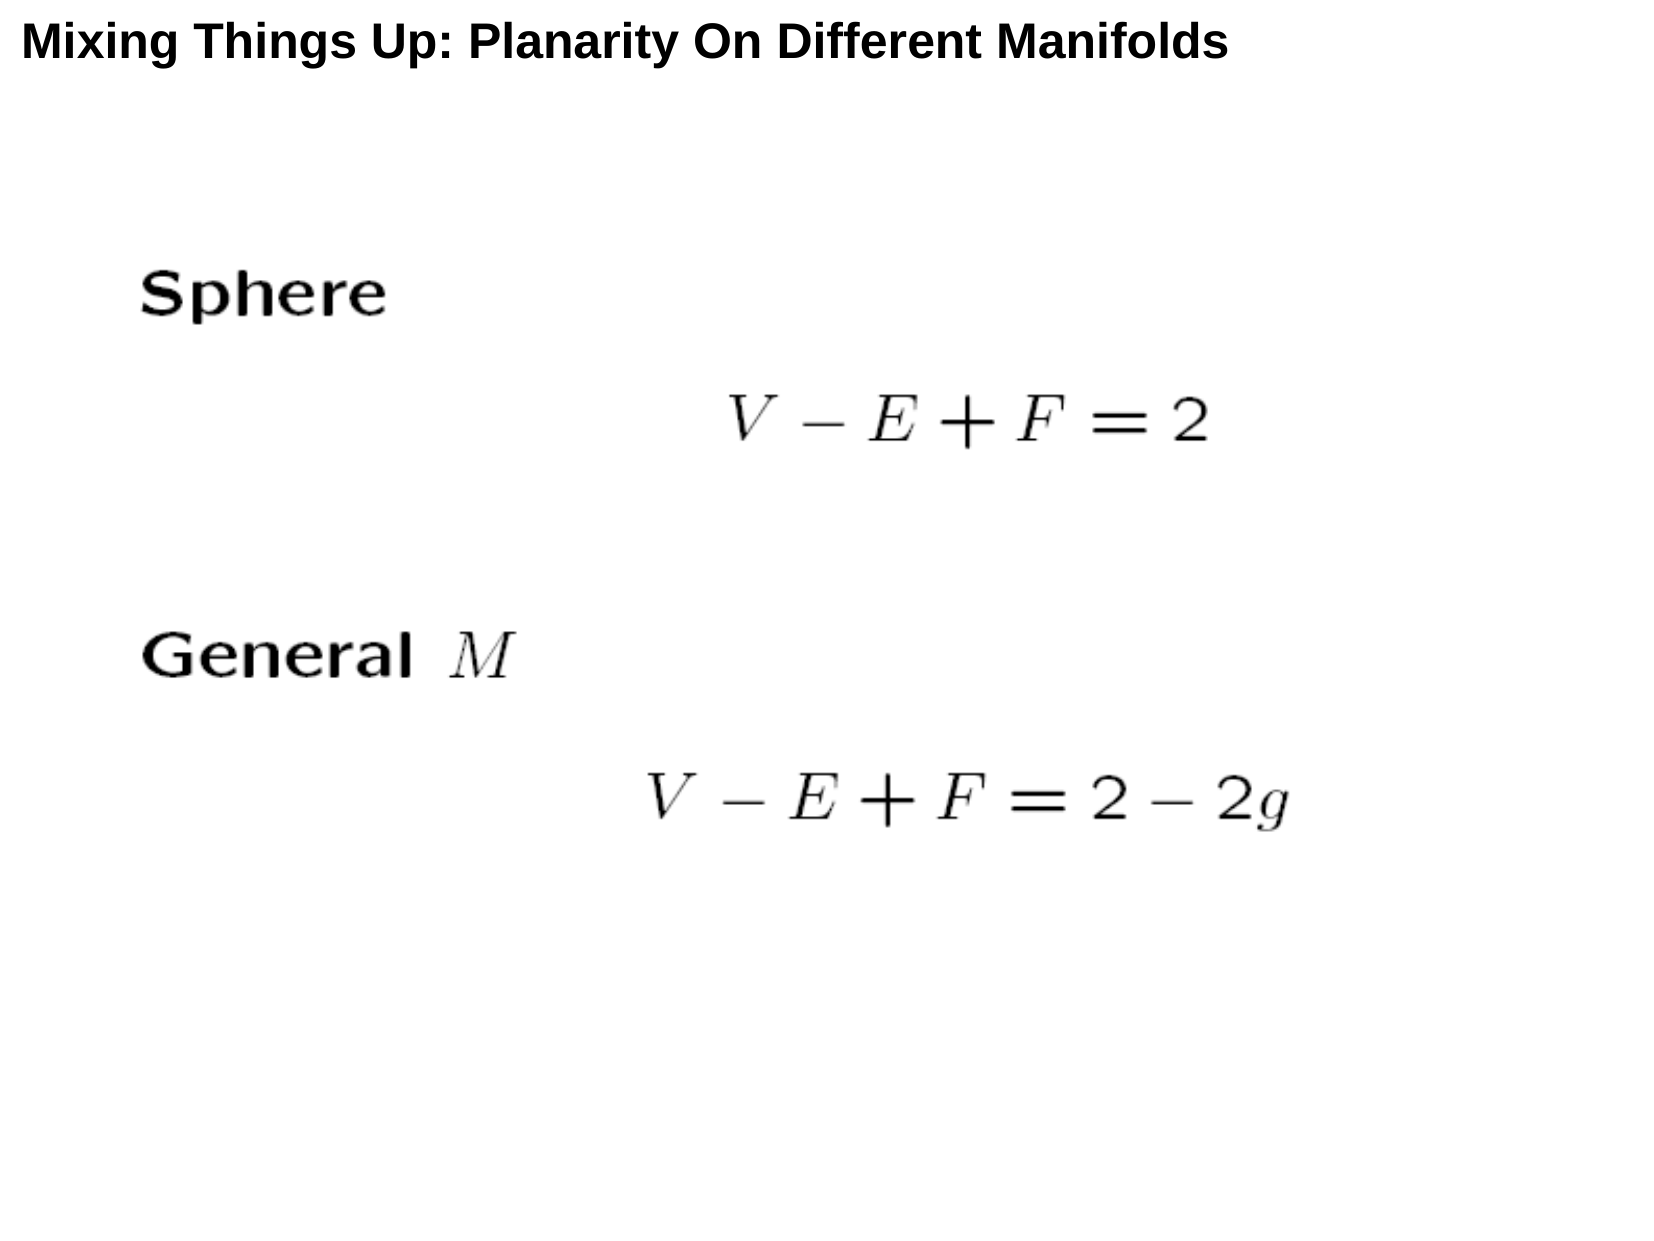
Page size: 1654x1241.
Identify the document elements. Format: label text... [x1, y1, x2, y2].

text_box Mixing Things Up: Planarity On Different Manifolds [6, 6, 1276, 79]
picture [112, 252, 1304, 863]
